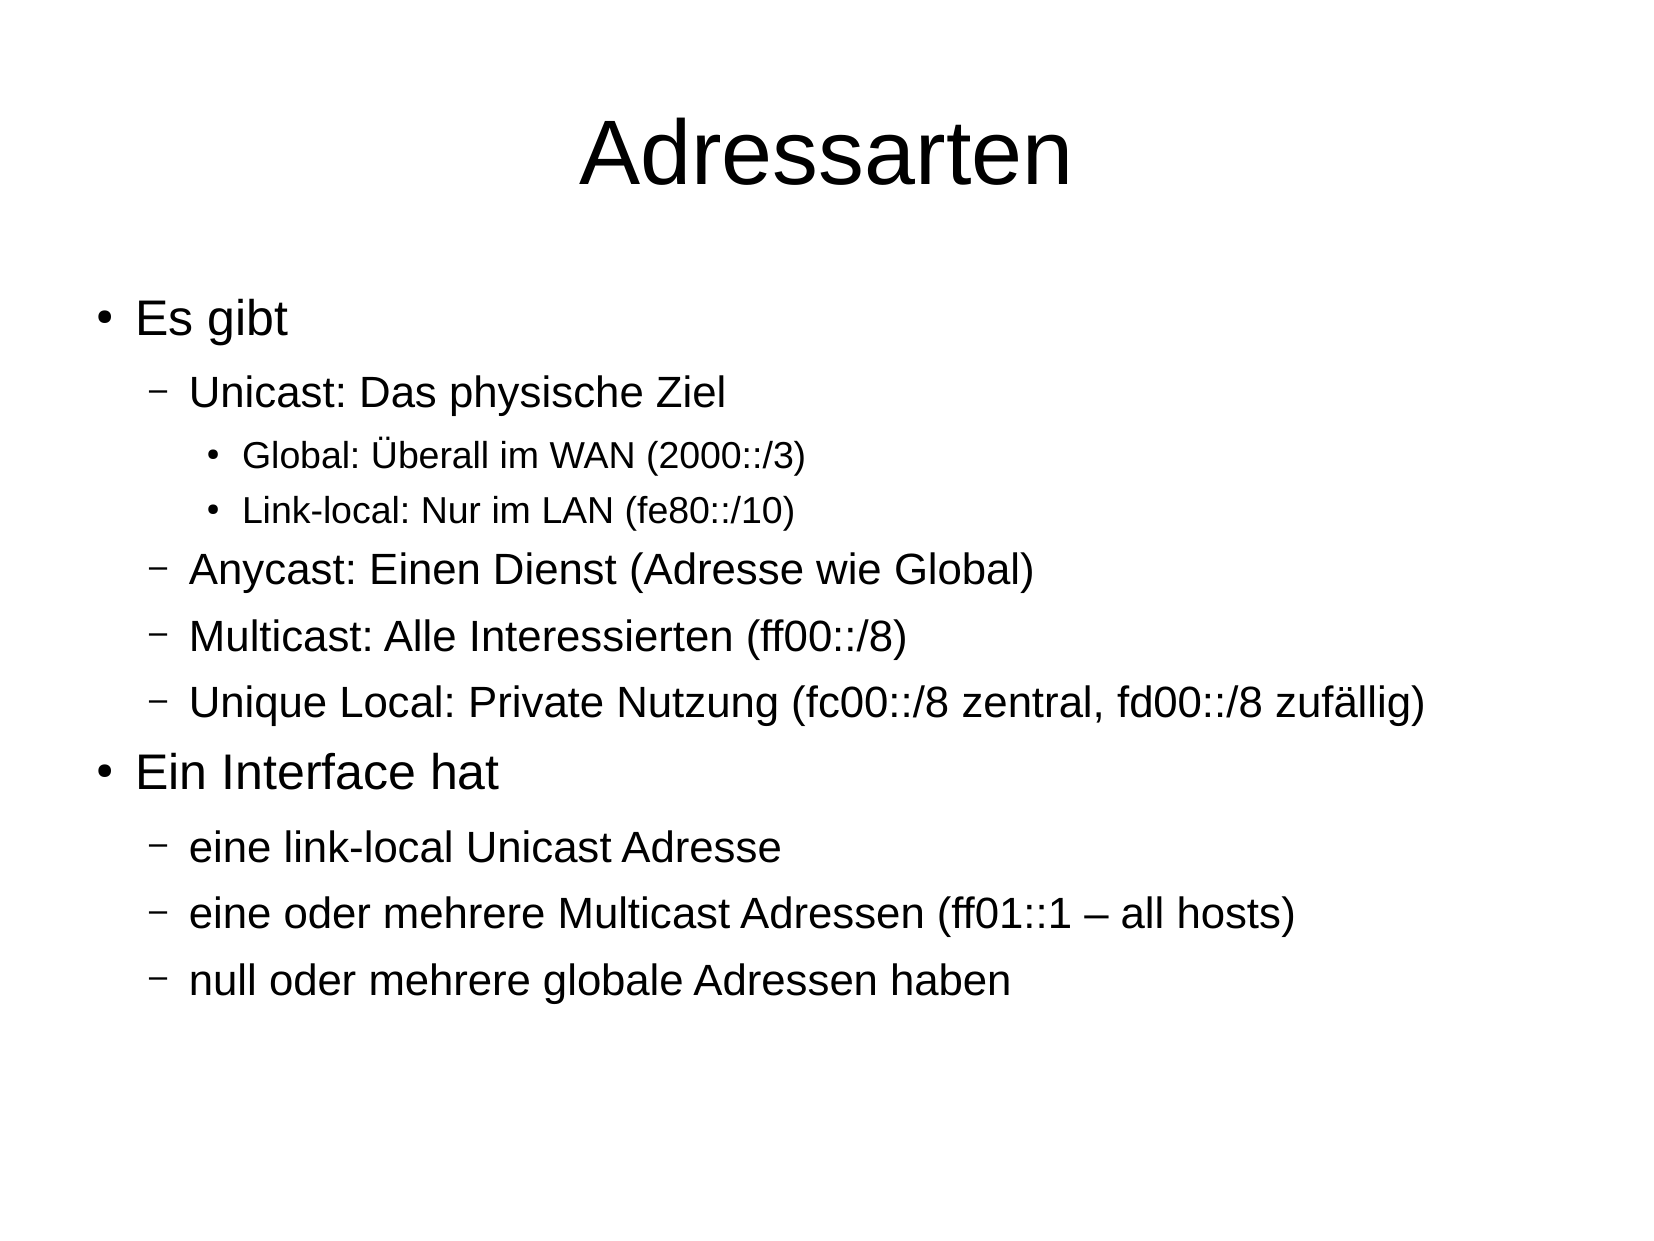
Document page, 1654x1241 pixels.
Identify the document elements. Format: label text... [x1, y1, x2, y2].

title Adressarten [82, 49, 1571, 257]
list Es gibt Unicast: Das physische Ziel Global: Überall im WAN (2000::/3) Link-local: Nur im LAN (fe80::/10) Anycast: Einen Dienst (Adresse wie Global) Multicast: Alle Interessierten (ff00::/8) Unique Local: Private Nutzung (fc00::/8 zentral, fd00::/8 zufällig) Ein Interface hat eine link-local Unicast Adresse eine oder mehrere Multicast Adressen (ff01::1 – all hosts) null oder mehrere globale Adressen haben [82, 290, 1571, 1010]
